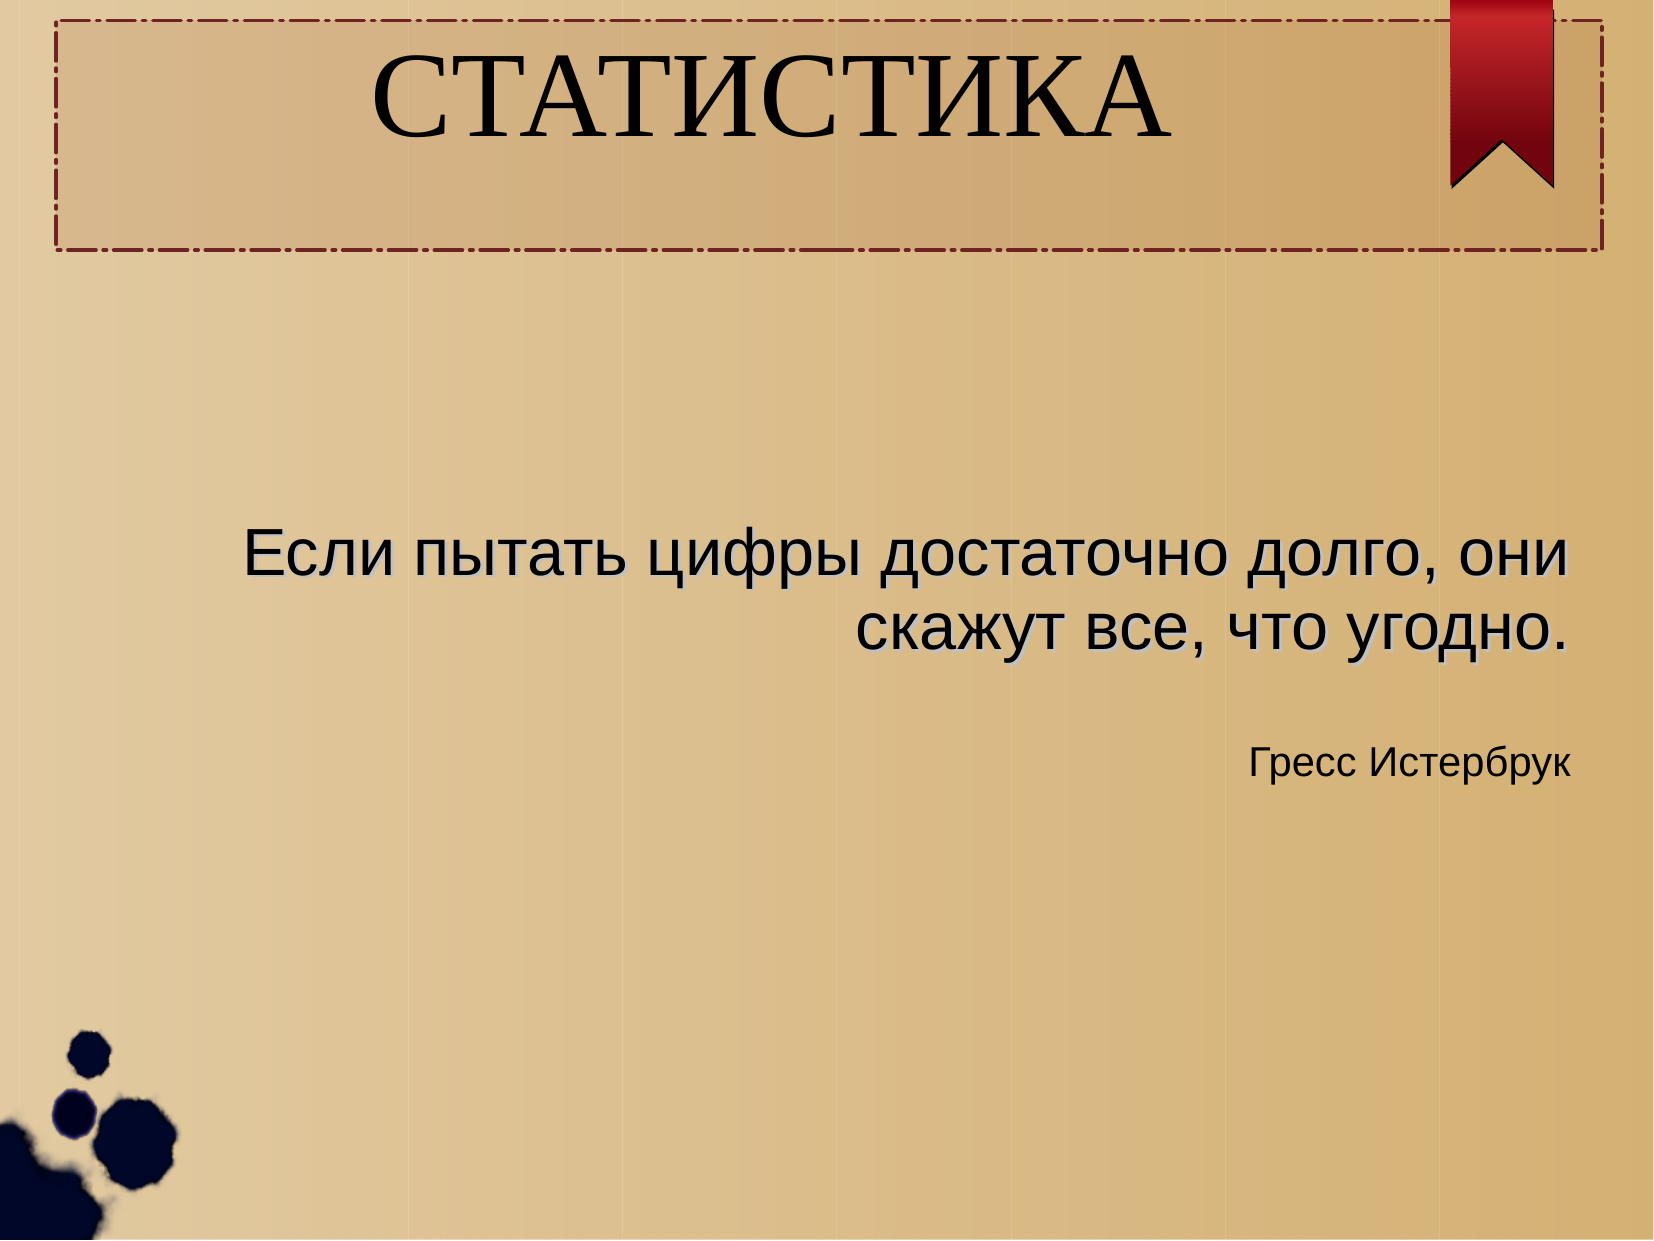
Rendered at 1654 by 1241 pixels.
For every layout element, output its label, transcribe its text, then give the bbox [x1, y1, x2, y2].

subtitle Если пытать цифры достаточно долго, они скажут все, что угодно. Гресс Истербрук [82, 290, 1571, 1010]
title СТАТИСТИКА [0, 4, 1544, 187]
